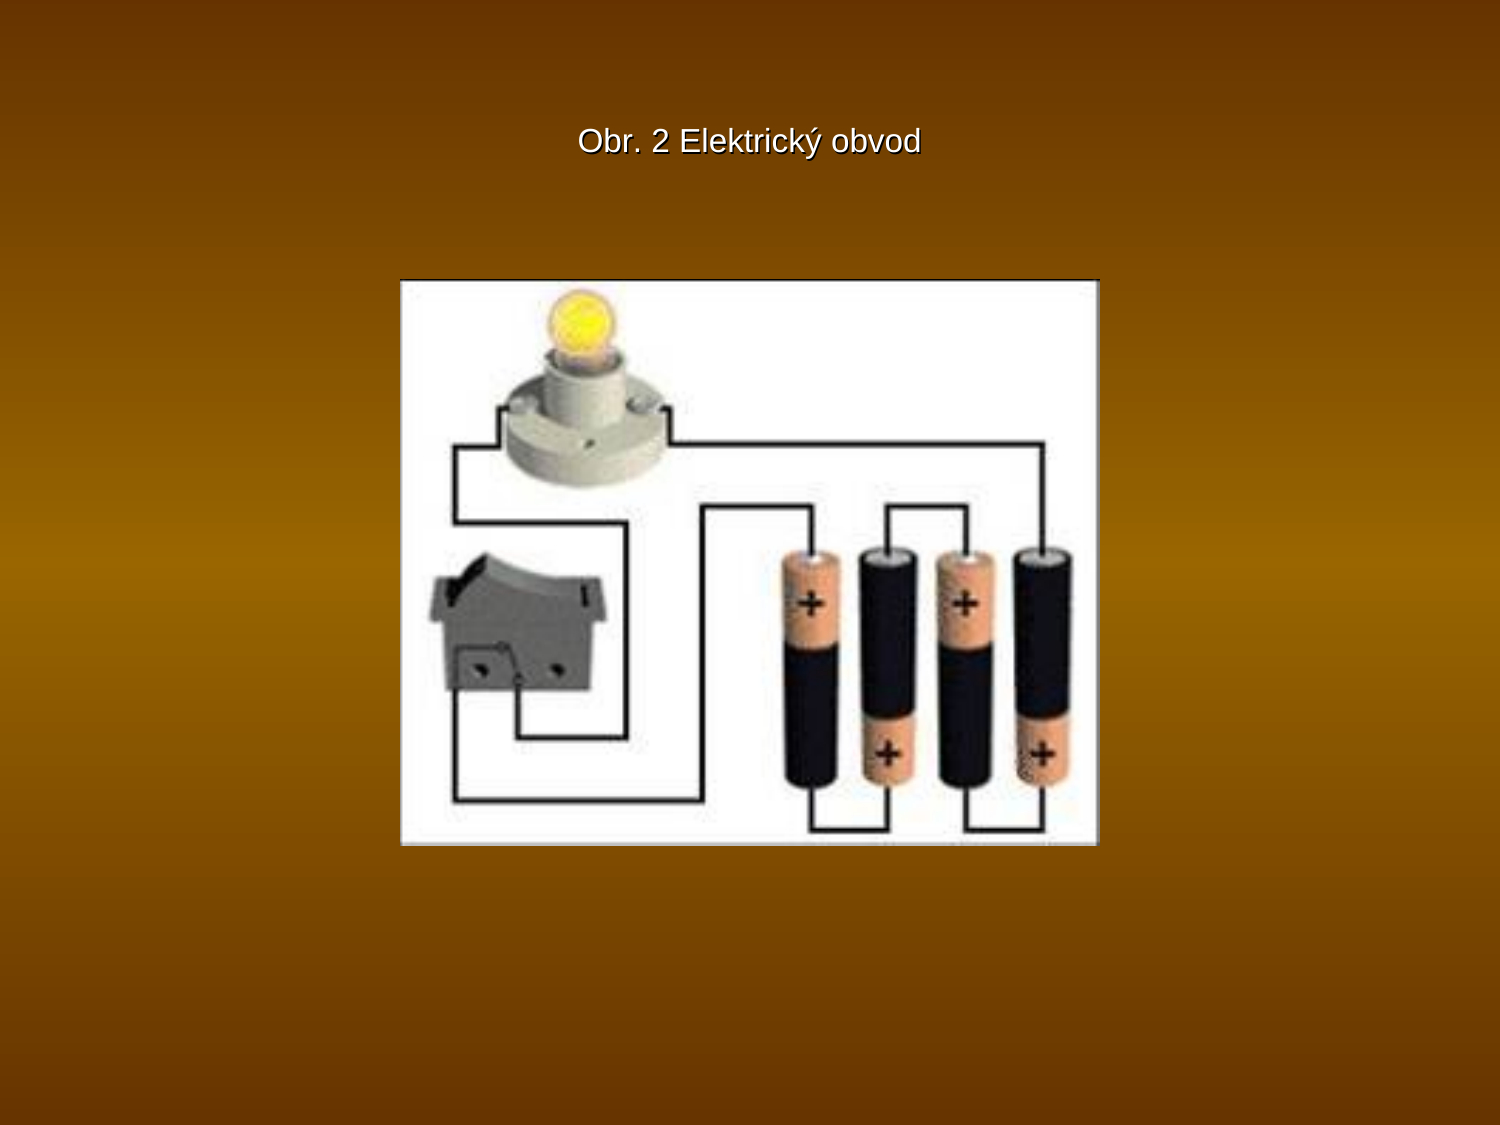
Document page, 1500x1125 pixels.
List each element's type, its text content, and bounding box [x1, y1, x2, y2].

list [76, 267, 1427, 1011]
picture [400, 279, 1100, 846]
title Obr. 2 Elektrický obvod [75, 45, 1426, 234]
